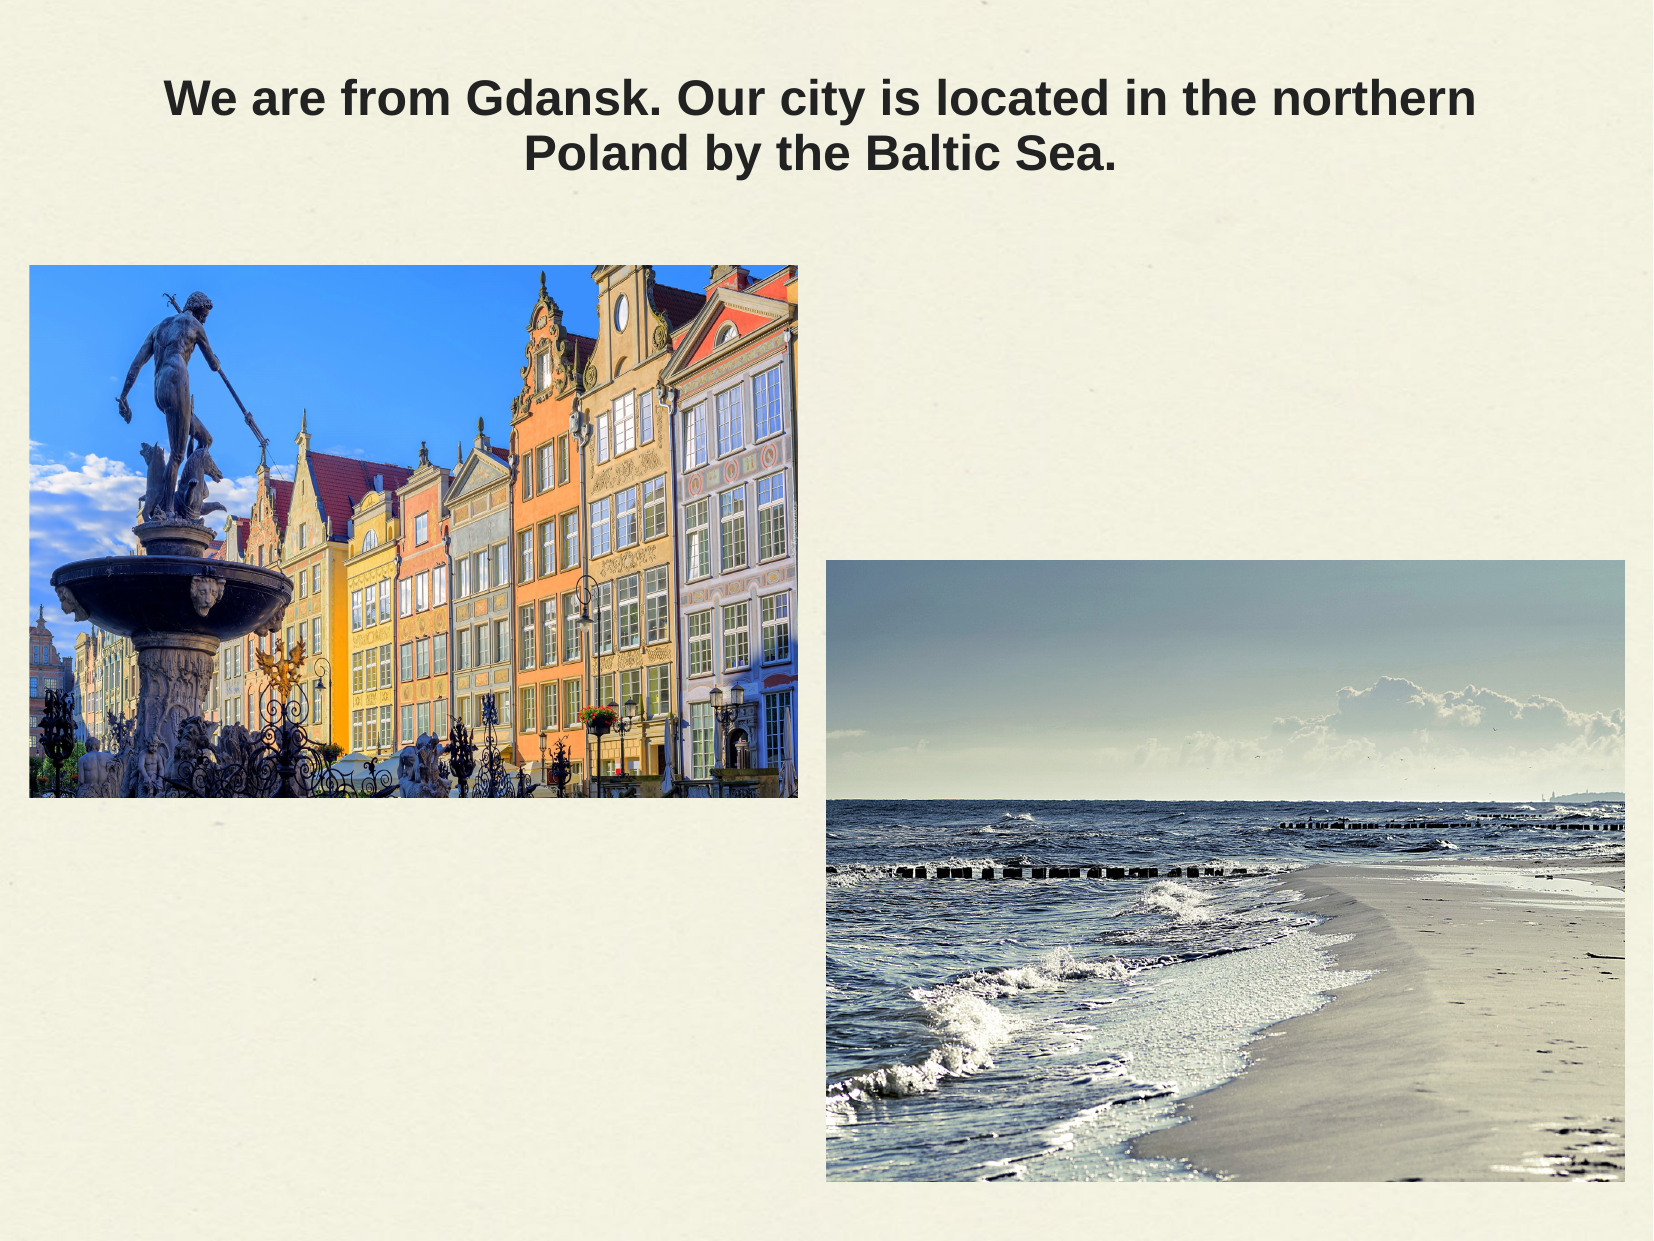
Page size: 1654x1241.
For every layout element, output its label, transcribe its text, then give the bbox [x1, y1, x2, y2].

picture [0, 0, 1654, 1241]
title We are from Gdansk. Our city is located in the northern Poland by the Baltic Sea. [76, 29, 1565, 222]
